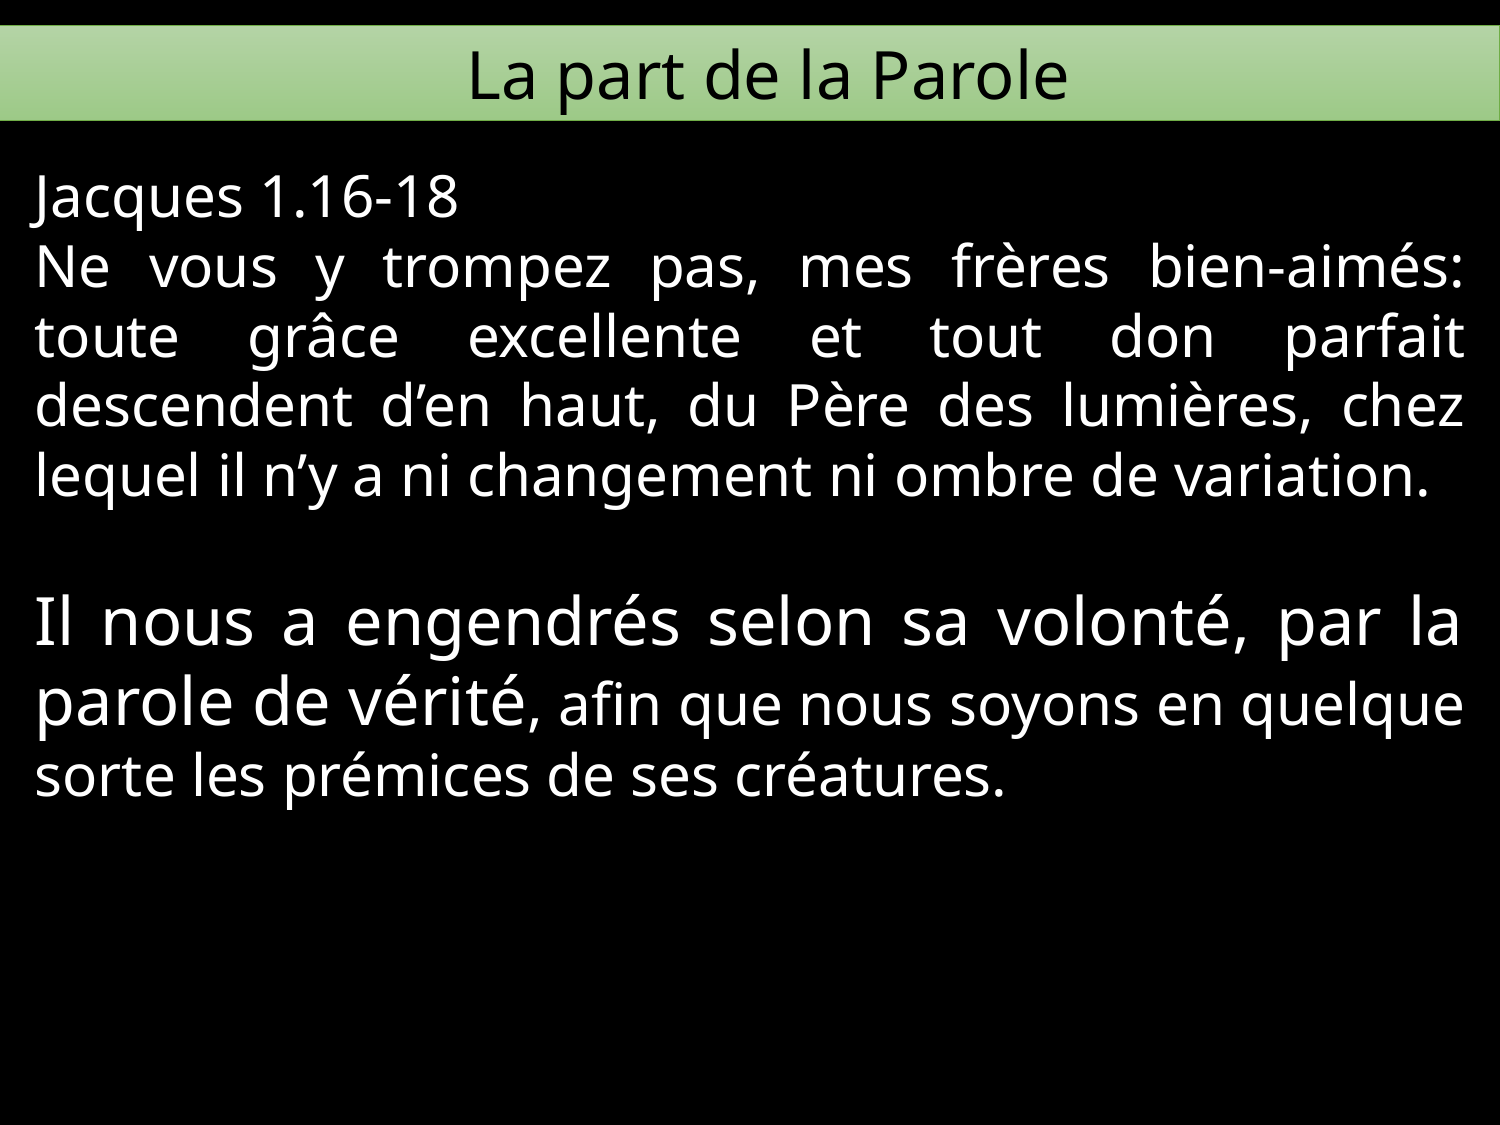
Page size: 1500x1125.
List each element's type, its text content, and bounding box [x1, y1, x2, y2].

text_box La part de la Parole [0, 25, 1500, 121]
text_box Jacques 1.16-18 Ne vous y trompez pas, mes frères bien-aimés: toute grâce excellente et tout don parfait descendent d’en haut, du Père des lumières, chez lequel il n’y a ni changement ni ombre de variation. Il nous a engendrés selon sa volonté, par la parole de vérité, afin que nous soyons en quelque sorte les prémices de ses créatures. [20, 151, 1480, 816]
